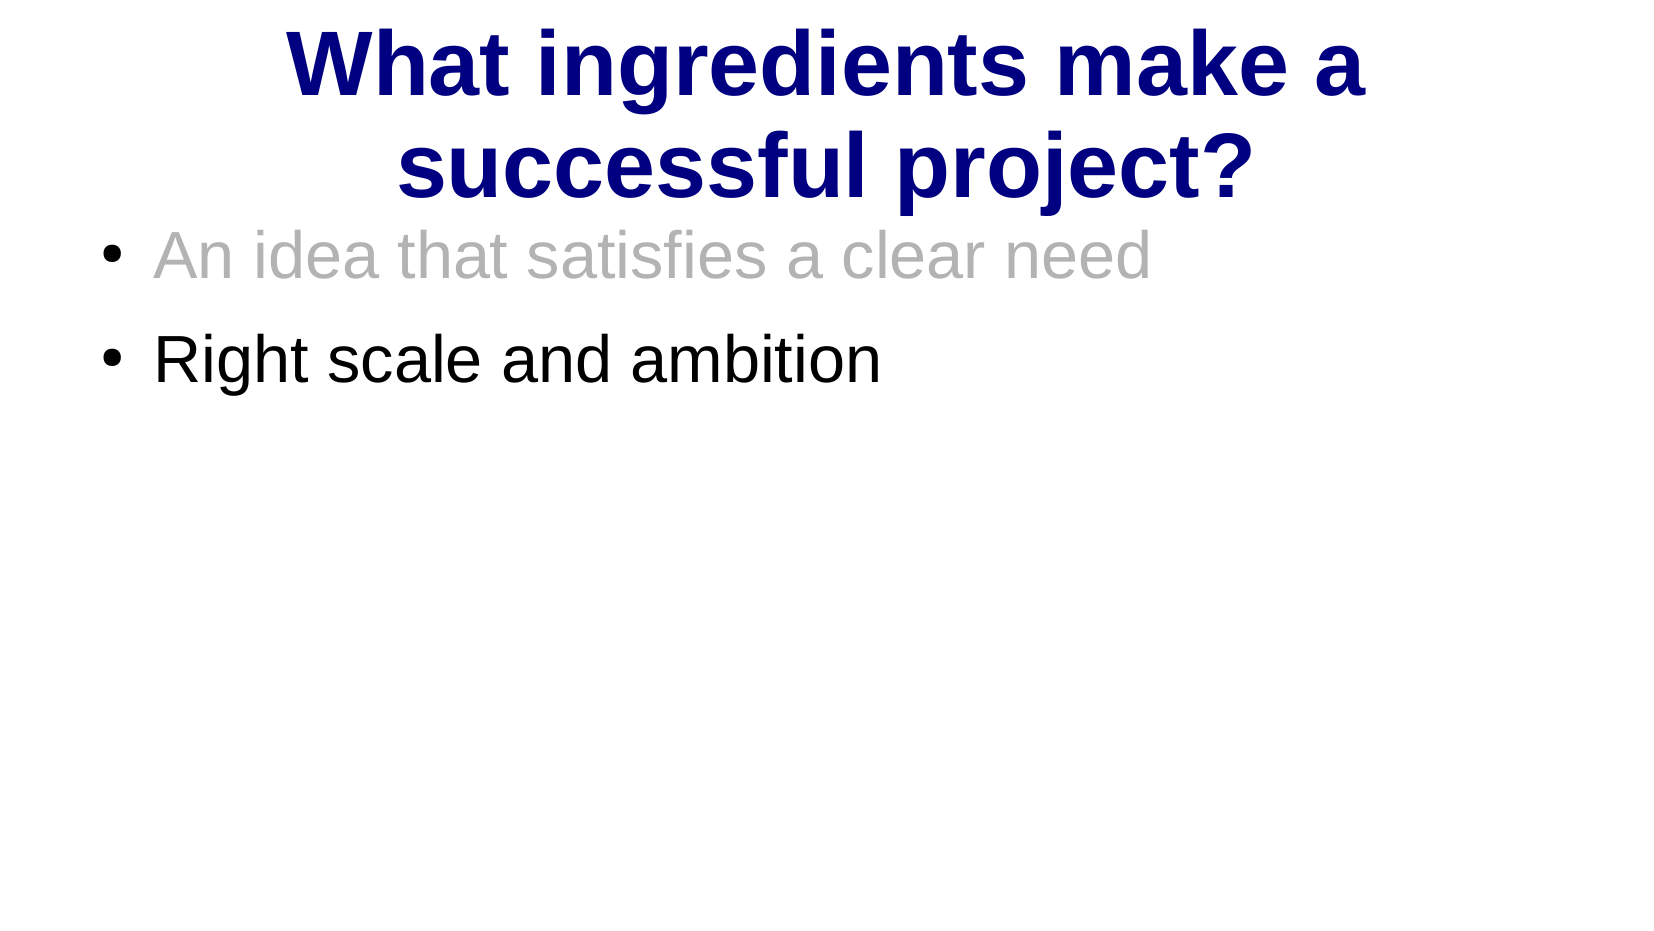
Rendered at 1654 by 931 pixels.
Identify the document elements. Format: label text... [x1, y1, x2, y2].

title What ingredients make a successful project? [82, 12, 1571, 217]
list An idea that satisfies a clear need Right scale and ambition [82, 217, 1571, 758]
